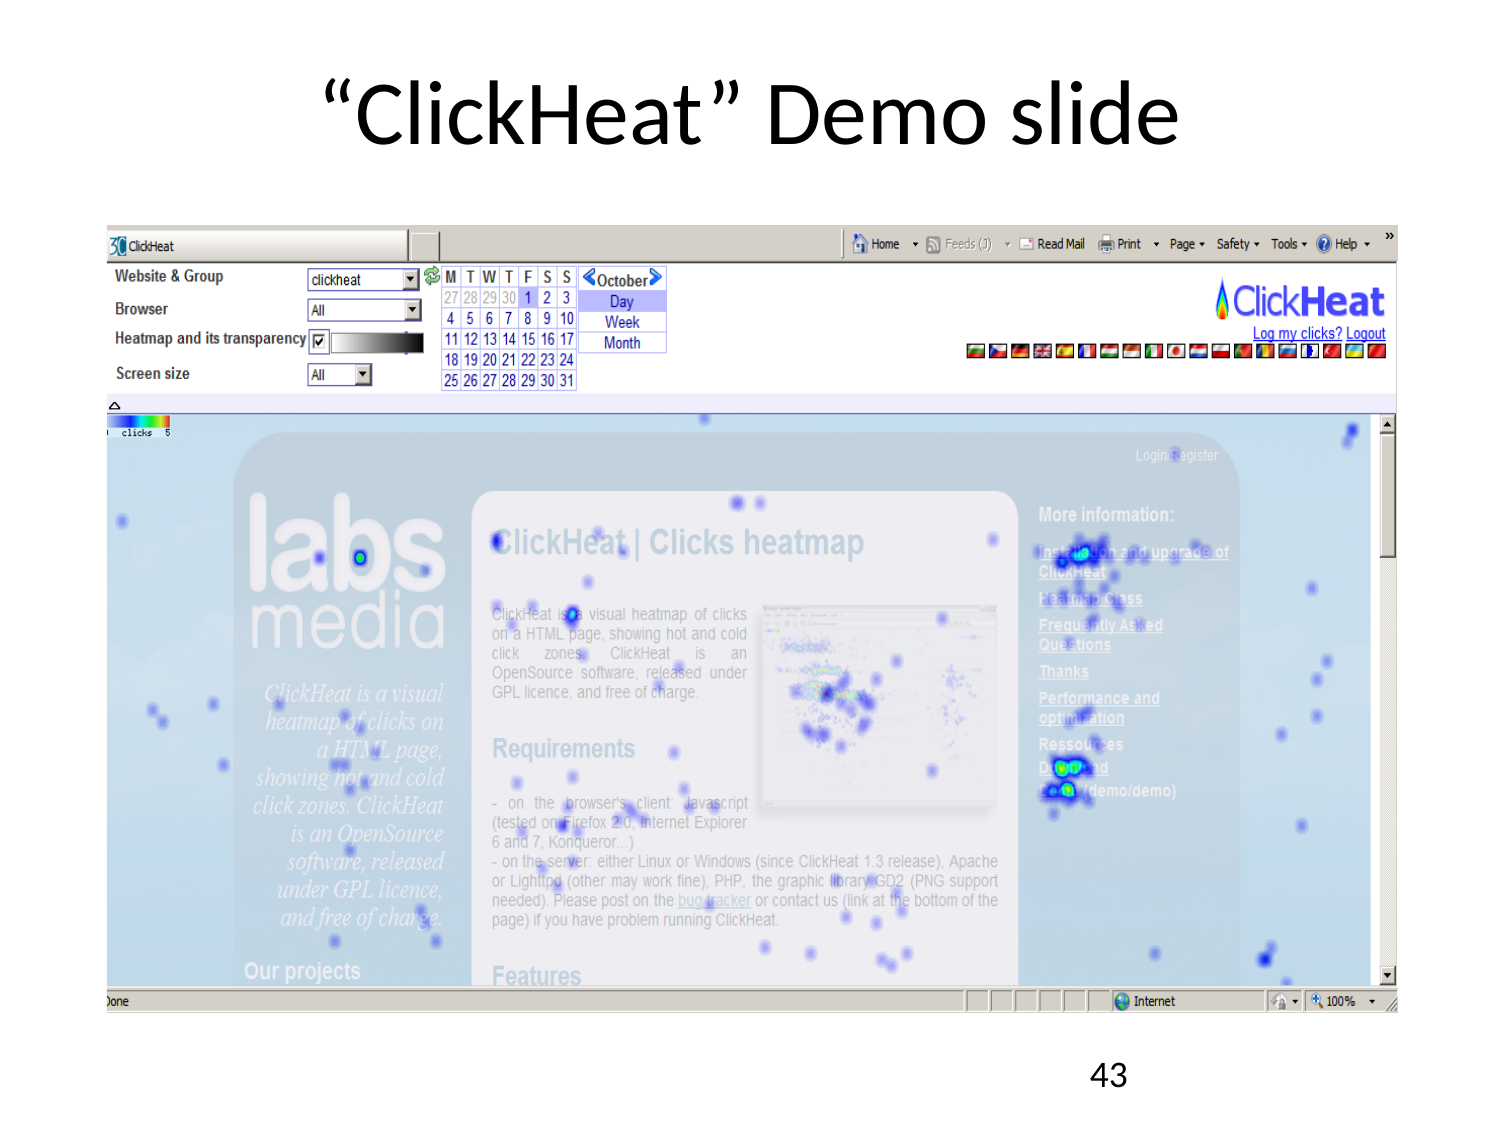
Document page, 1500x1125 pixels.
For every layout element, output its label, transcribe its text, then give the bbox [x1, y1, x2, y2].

title “ClickHeat” Demo slide [75, 45, 1425, 233]
slide_number <number> [1074, 1042, 1425, 1103]
picture [106, 224, 1403, 1013]
